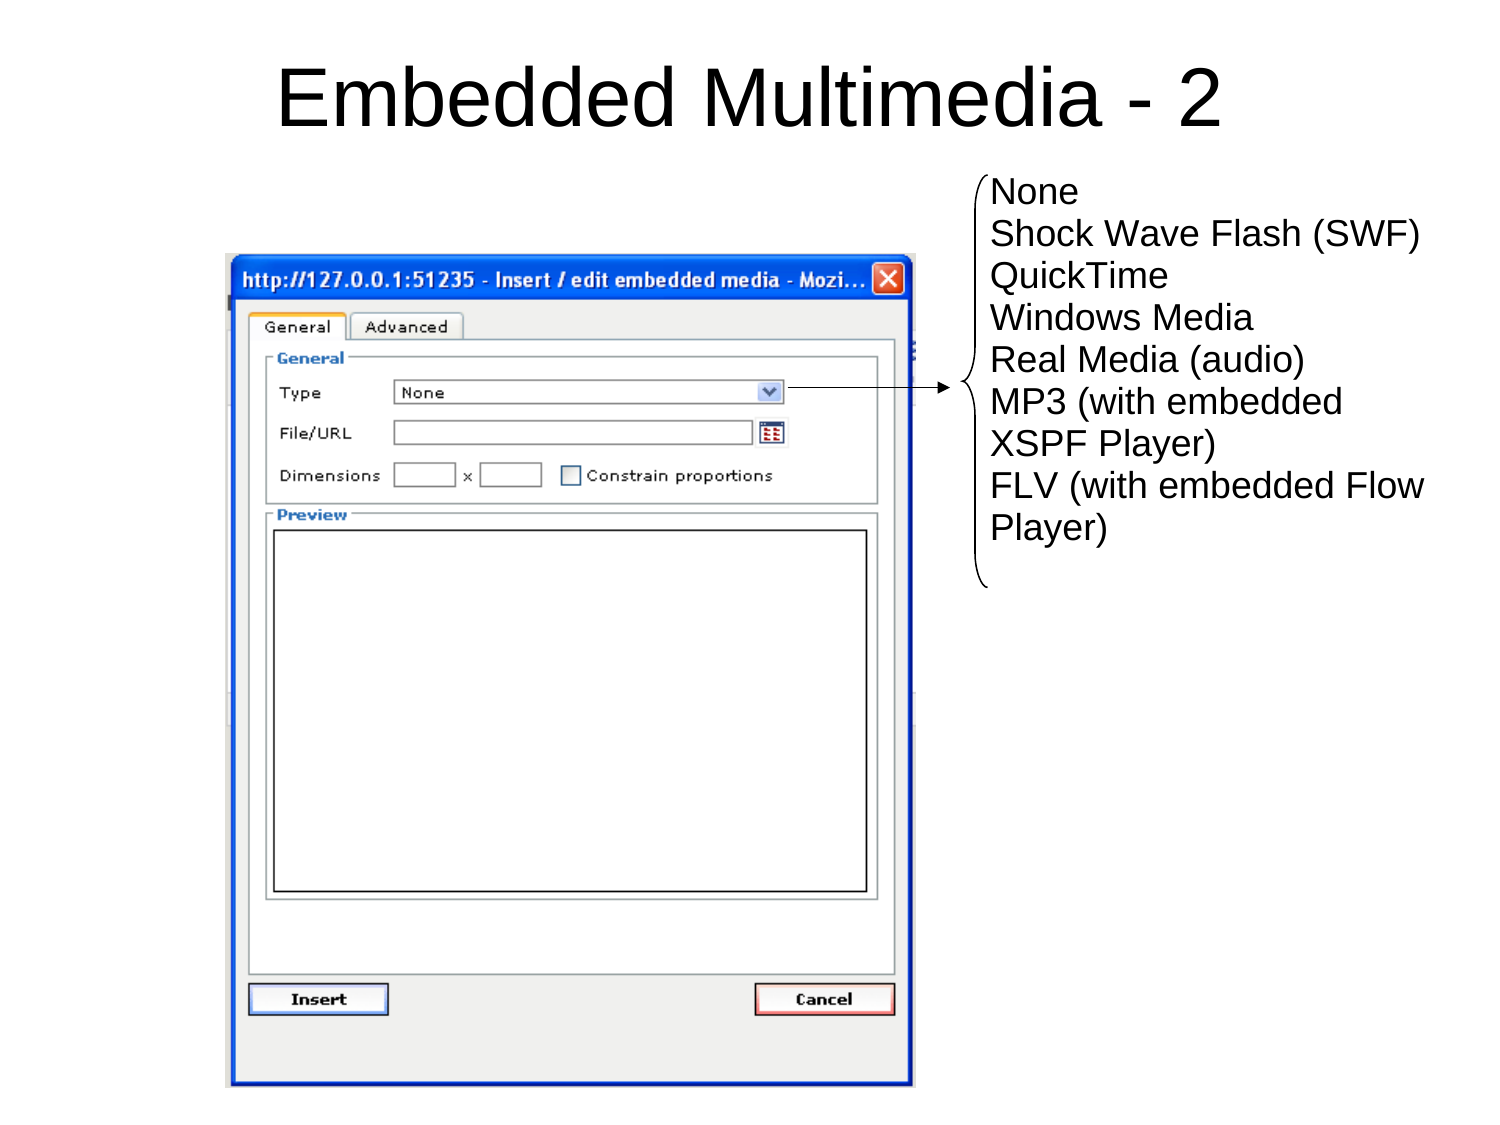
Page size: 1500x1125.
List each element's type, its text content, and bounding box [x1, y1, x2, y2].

picture [225, 253, 916, 1088]
text_box None Shock Wave Flash (SWF) QuickTime Windows Media Real Media (audio) MP3 (with embedded XSPF Player) FLV (with embedded Flow Player) [974, 162, 1450, 556]
title Embedded Multimedia - 2 [75, 43, 1426, 152]
